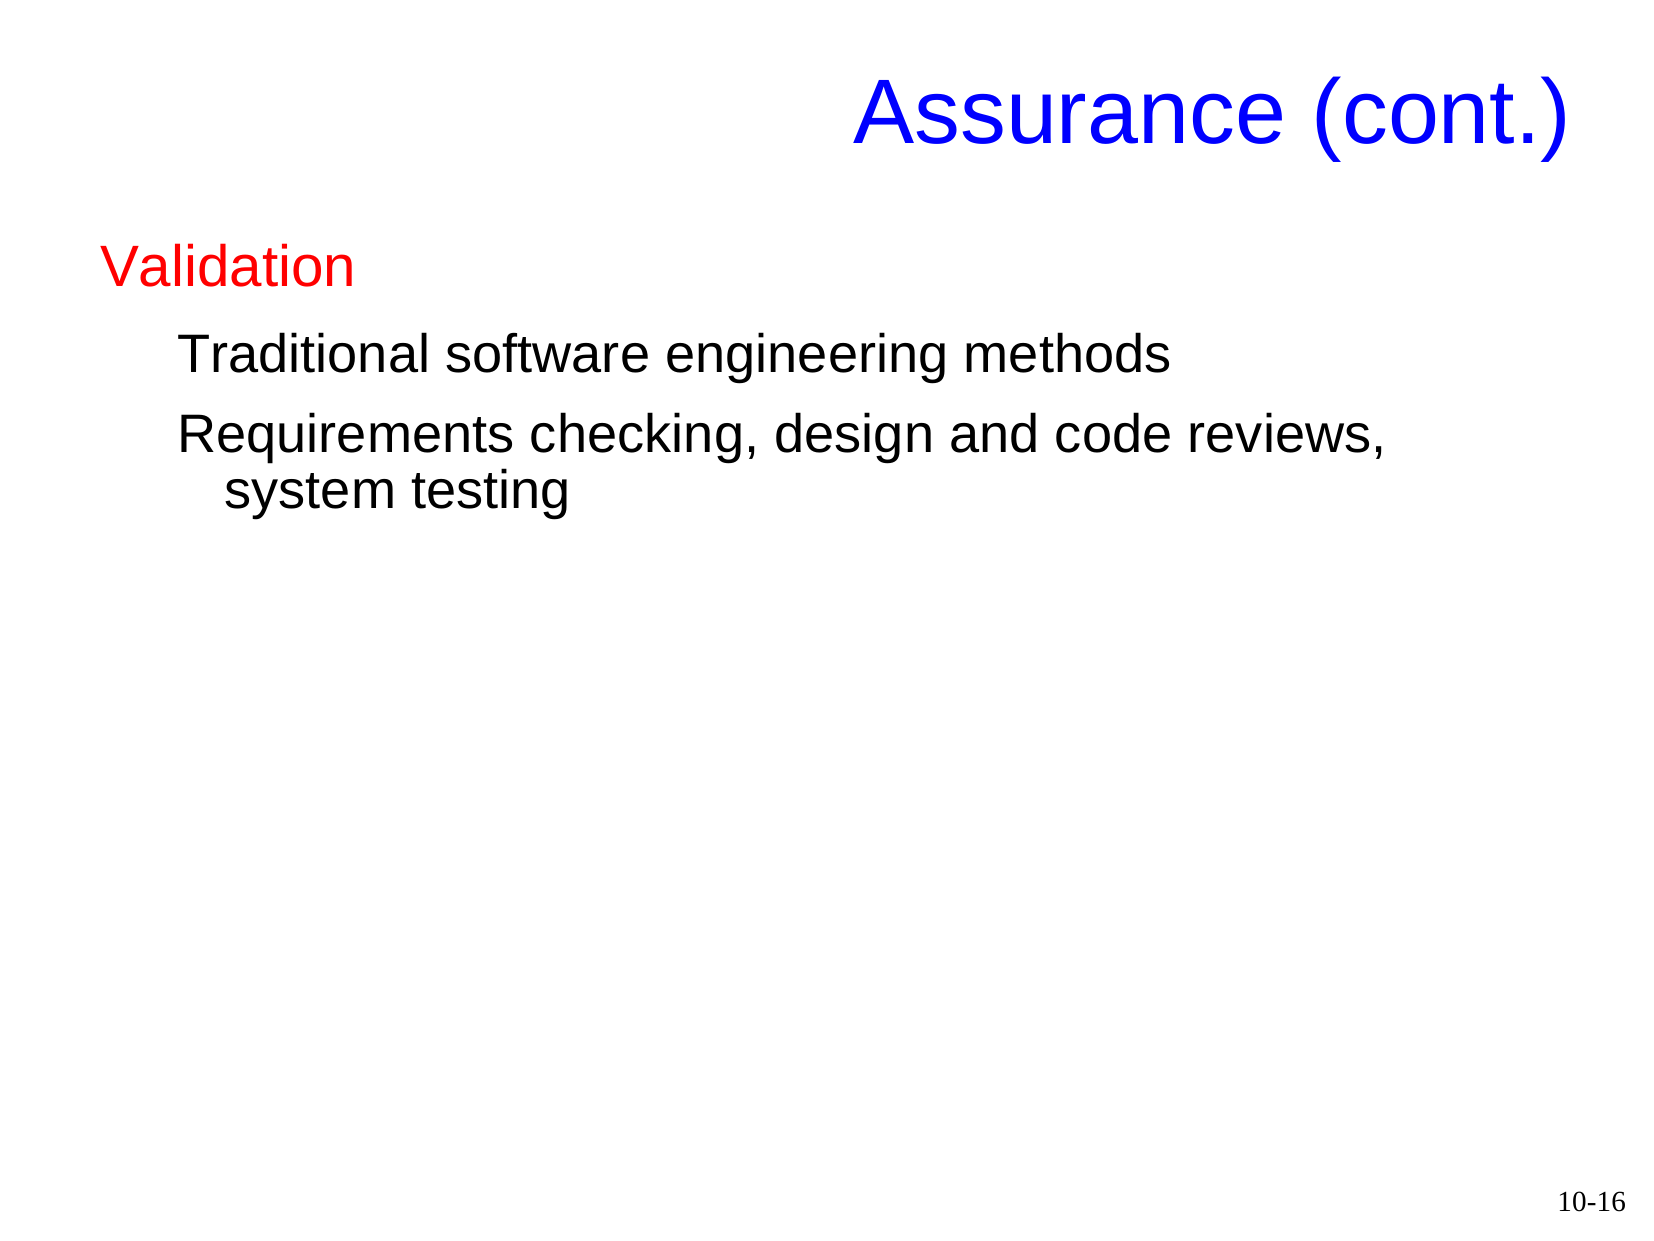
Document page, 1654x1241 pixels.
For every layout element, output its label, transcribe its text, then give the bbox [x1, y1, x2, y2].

list Validation Traditional software engineering methods Requirements checking, design and code reviews, system testing [82, 237, 1571, 1170]
title Assurance (cont.) [84, 11, 1573, 218]
